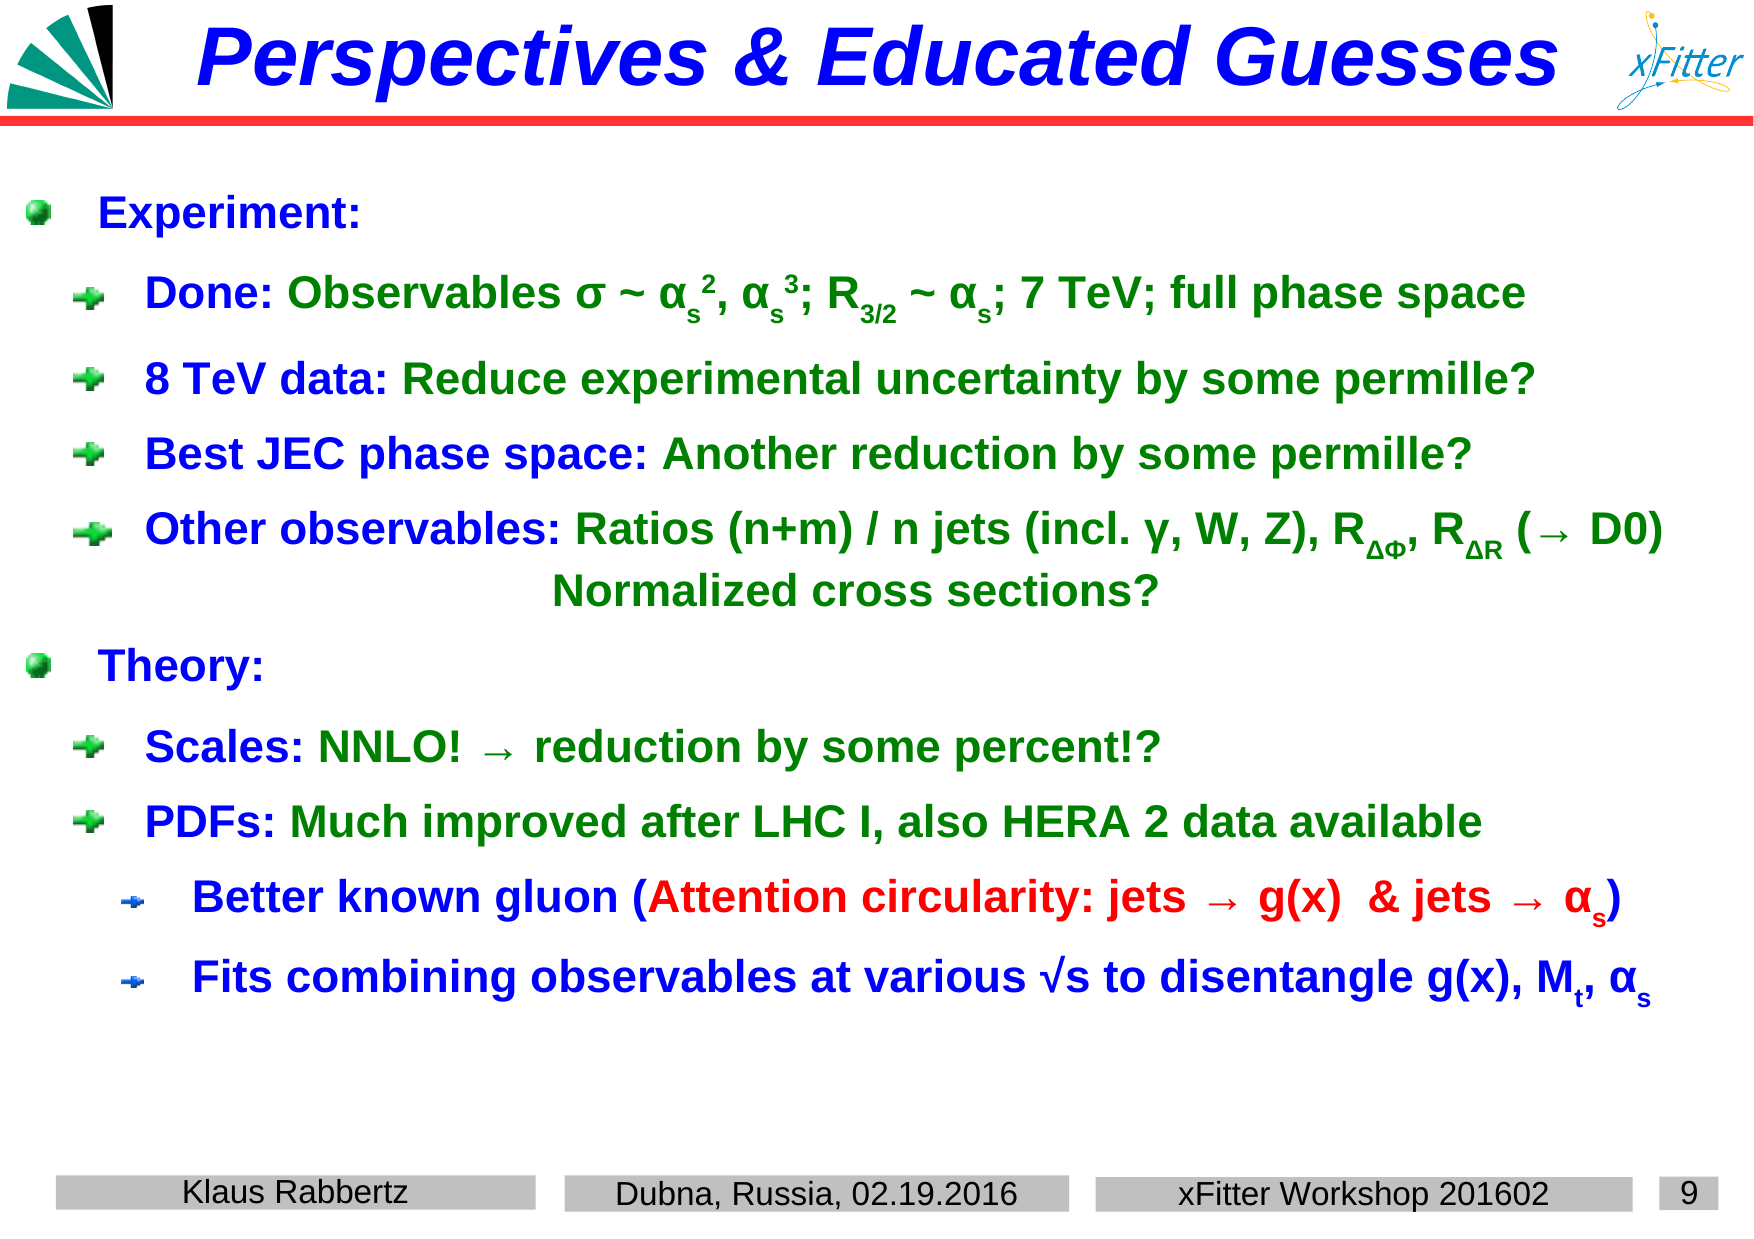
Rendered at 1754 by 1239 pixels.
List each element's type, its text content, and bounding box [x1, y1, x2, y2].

picture [7, 5, 113, 110]
title Perspectives & Educated Guesses [129, 0, 1629, 114]
picture [1629, 11, 1744, 110]
list Experiment: Done: Observables σ ~ αs2, αs3; R3/2 ~ αs; 7 TeV; full phase space 8 TeV data: Reduce experimental uncertainty by some permille? Best JEC phase space: Another reduction by some permille? Other observables: Ratios (n+m) / n jets (incl. γ, W, Z), RΔΦ, RΔR (→ D0) Normalized cross sections? Theory: Scales: NNLO! → reduction by some percent!? PDFs: Much improved after LHC I, also HERA 2 data available Better known gluon (Attention circularity: jets → g(x) & jets → αs) Fits combining observables at various √s to disentangle g(x), Mt, αs [14, 186, 1754, 1013]
